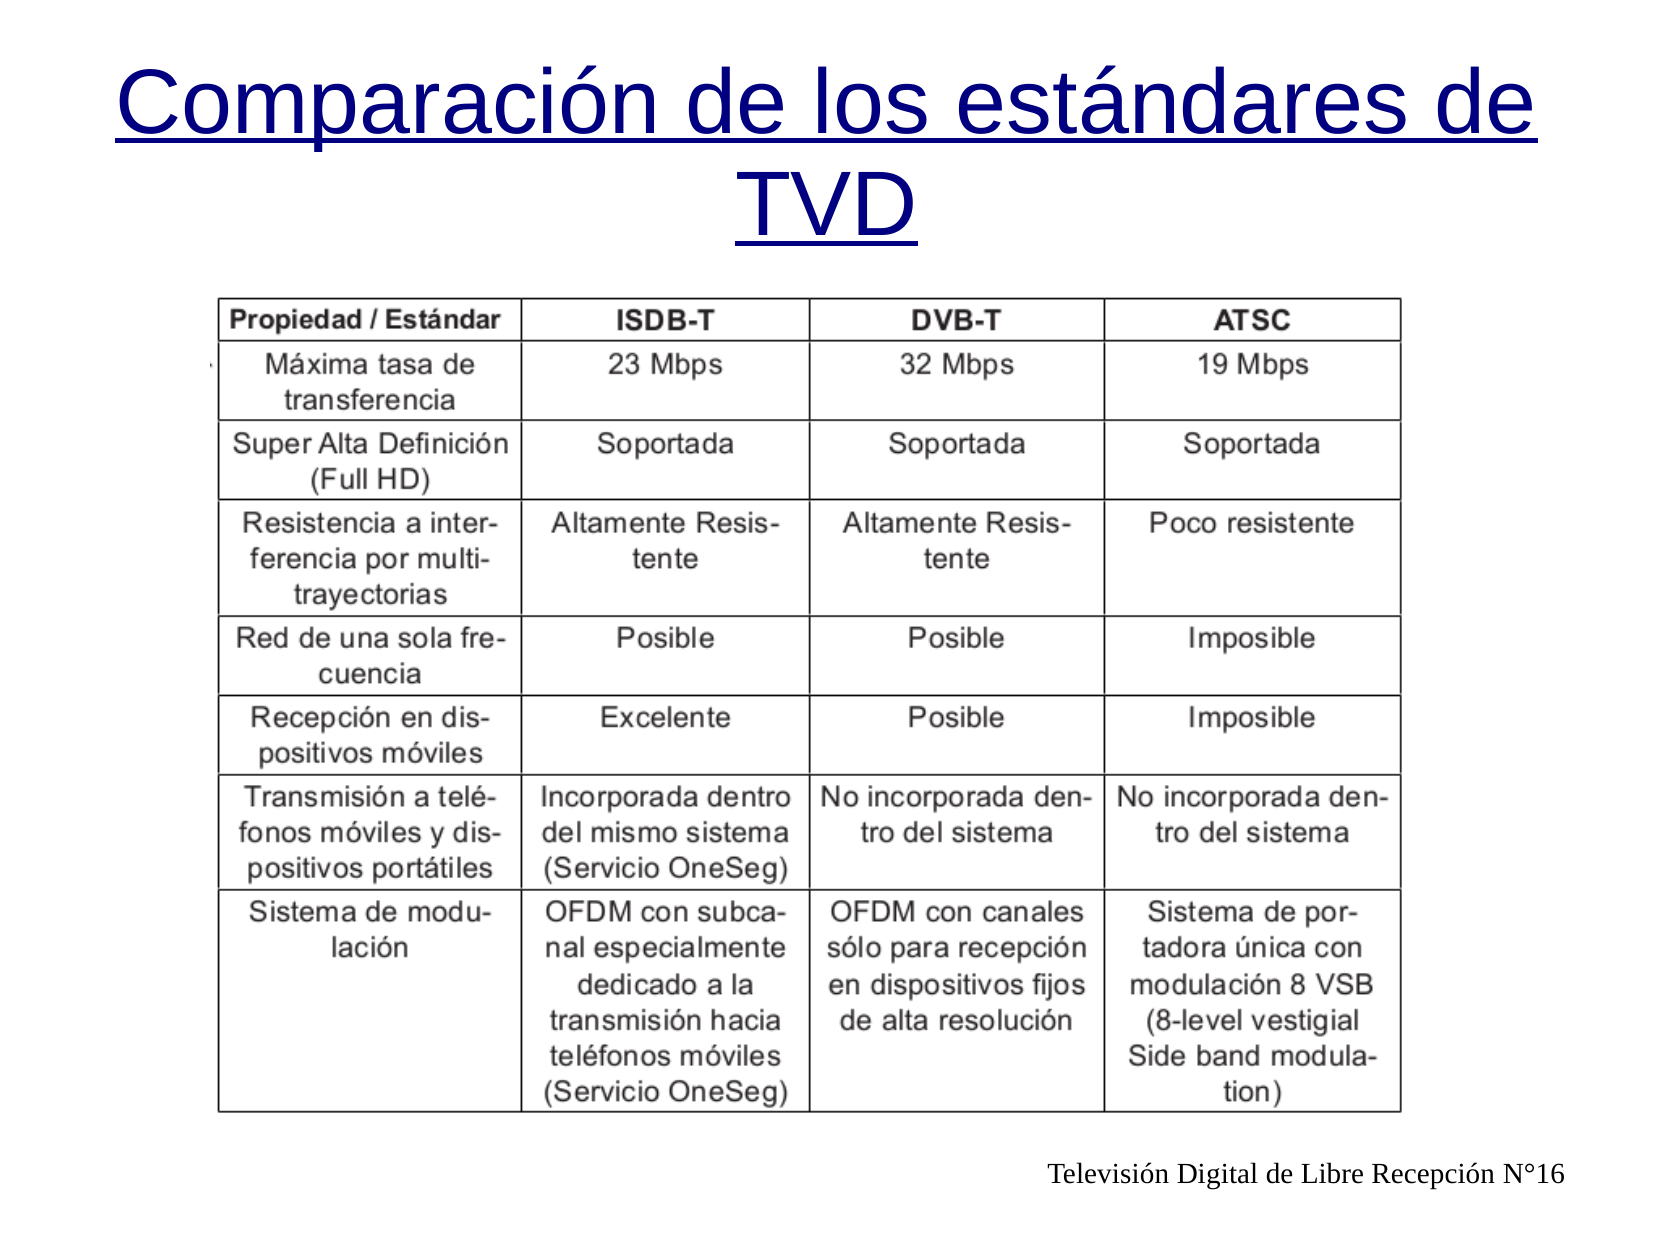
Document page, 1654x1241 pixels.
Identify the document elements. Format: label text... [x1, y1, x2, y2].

title Comparación de los estándares de TVD [82, 49, 1571, 257]
picture [210, 290, 1410, 1121]
